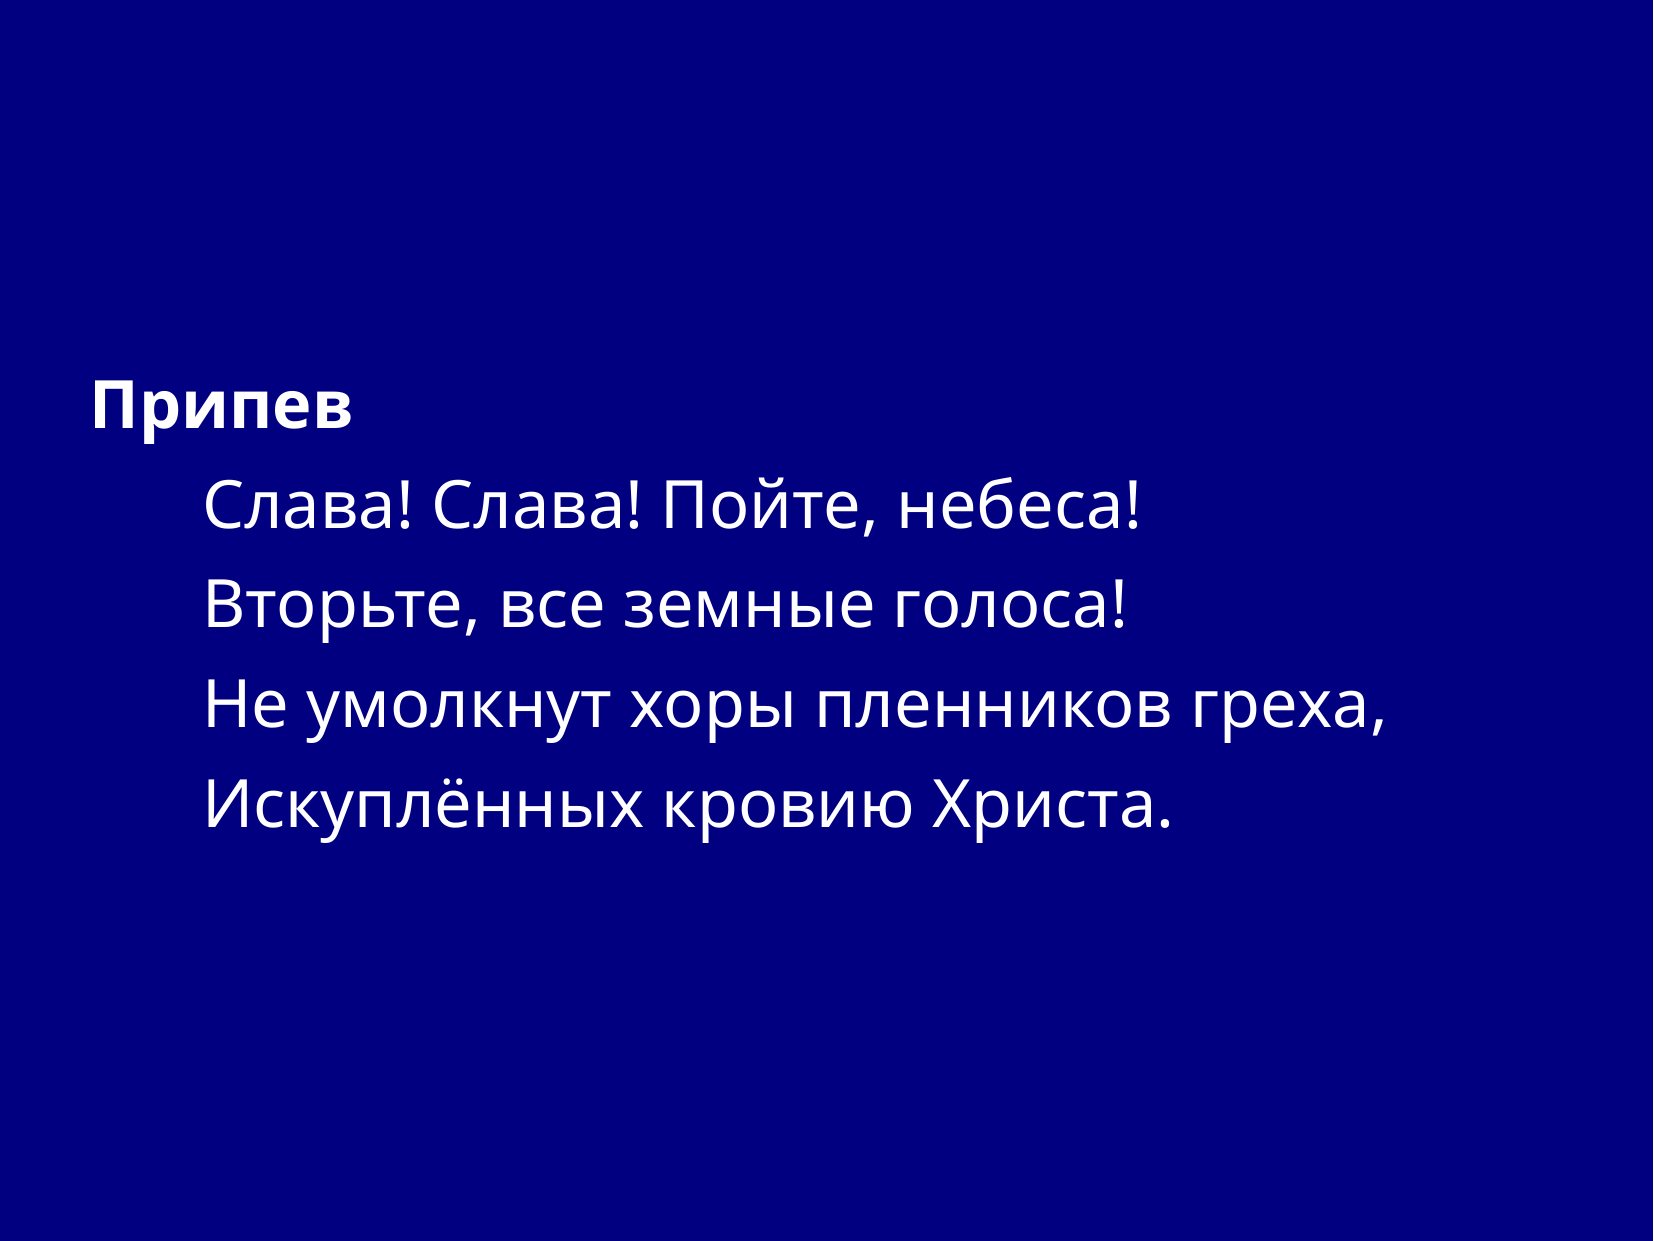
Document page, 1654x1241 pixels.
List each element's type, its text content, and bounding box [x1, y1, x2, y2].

text_box Припев Слава! Слава! Пойте, небеса! Вторьте, все земные голоса! Не умолкнут хоры пленников греха, Искуплённых кровию Христа. [75, 150, 1576, 1163]
